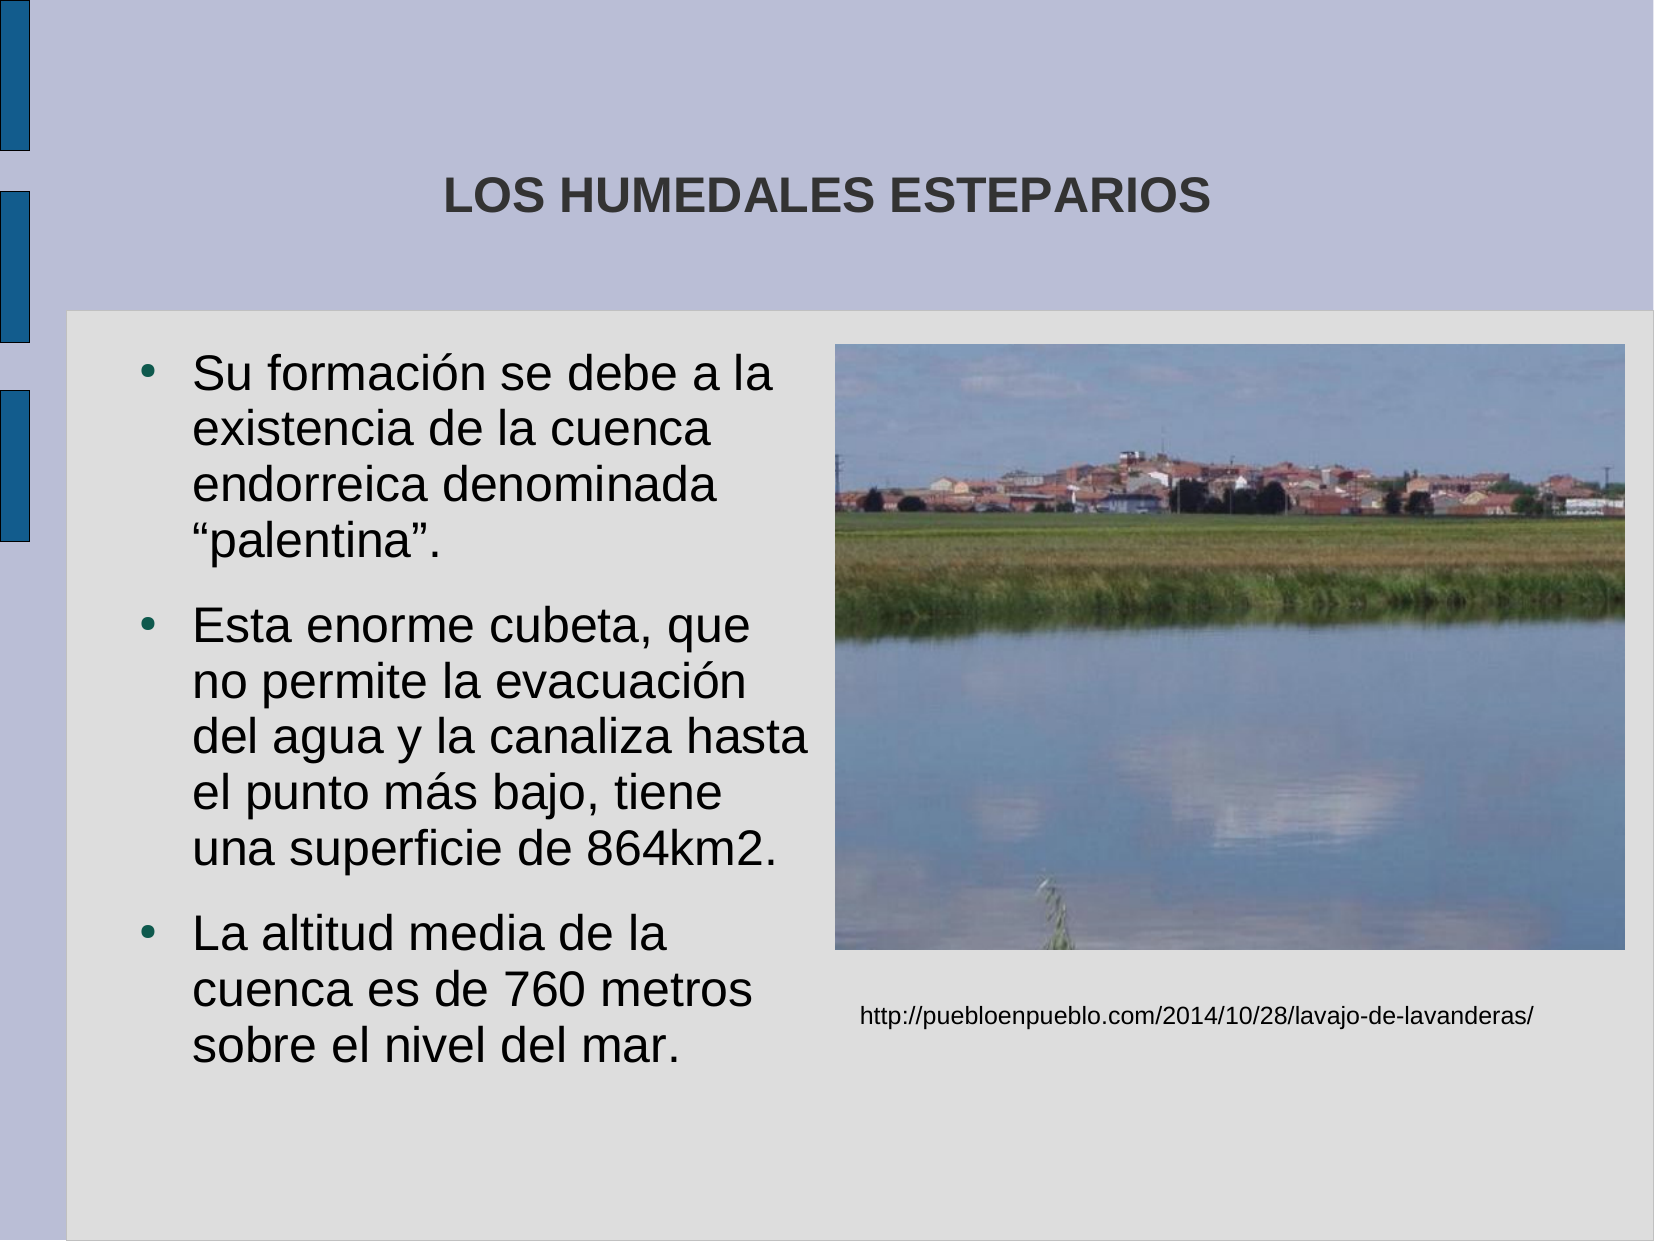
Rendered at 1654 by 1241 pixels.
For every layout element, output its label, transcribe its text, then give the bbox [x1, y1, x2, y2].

title LOS HUMEDALES ESTEPARIOS [121, 91, 1534, 299]
list Su formación se debe a la existencia de la cuenca endorreica denominada “palentina”. Esta enorme cubeta, que no permite la evacuación del agua y la canaliza hasta el punto más bajo, tiene una superficie de 864km2. La altitud media de la cuenca es de 760 metros sobre el nivel del mar. [121, 344, 811, 1159]
text_box http://puebloenpueblo.com/2014/10/28/lavajo-de-lavanderas/ [845, 994, 1654, 1052]
picture [835, 344, 1625, 950]
